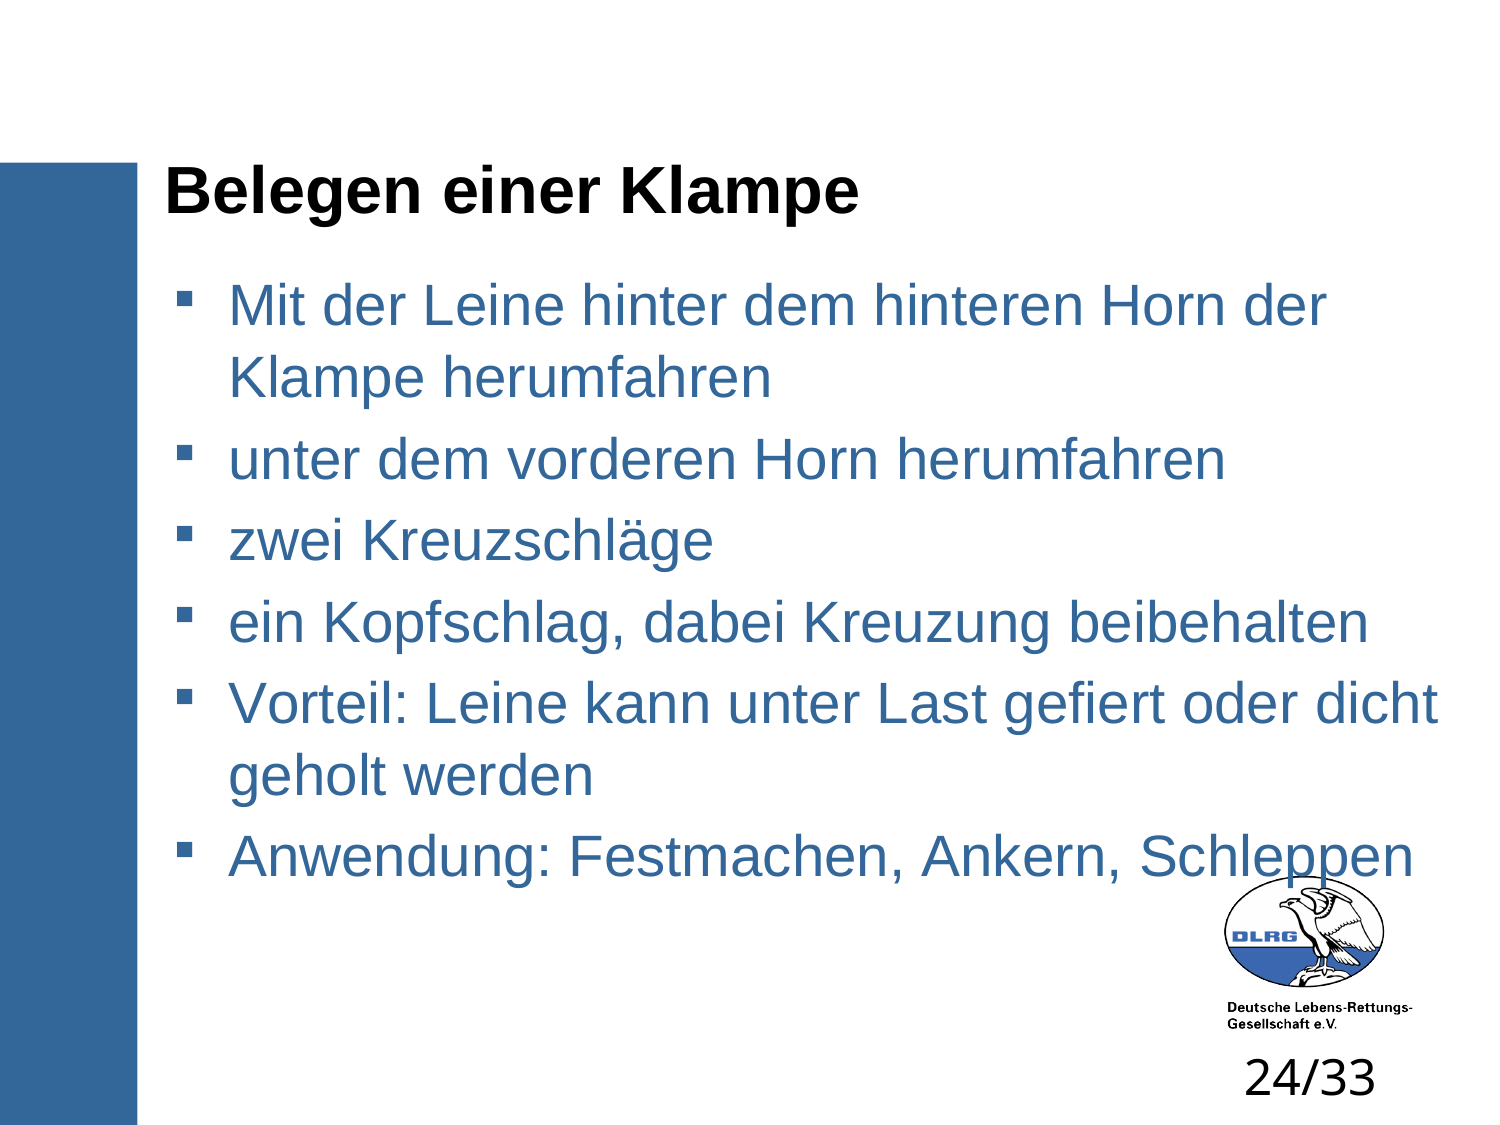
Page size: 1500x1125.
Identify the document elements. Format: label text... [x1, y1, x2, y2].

text_box <Nummer>/33 [1229, 1049, 1500, 1120]
text_box Mit der Leine hinter dem hinteren Horn der Klampe herumfahren unter dem vorderen Horn herumfahren zwei Kreuzschläge ein Kopfschlag, dabei Kreuzung beibehalten Vorteil: Leine kann unter Last gefiert oder dicht geholt werden Anwendung: Festmachen, Ankern, Schleppen [174, 265, 1477, 990]
picture [1224, 990, 1413, 1030]
title Belegen einer Klampe [164, 98, 1438, 284]
text_box [932, 272, 962, 343]
